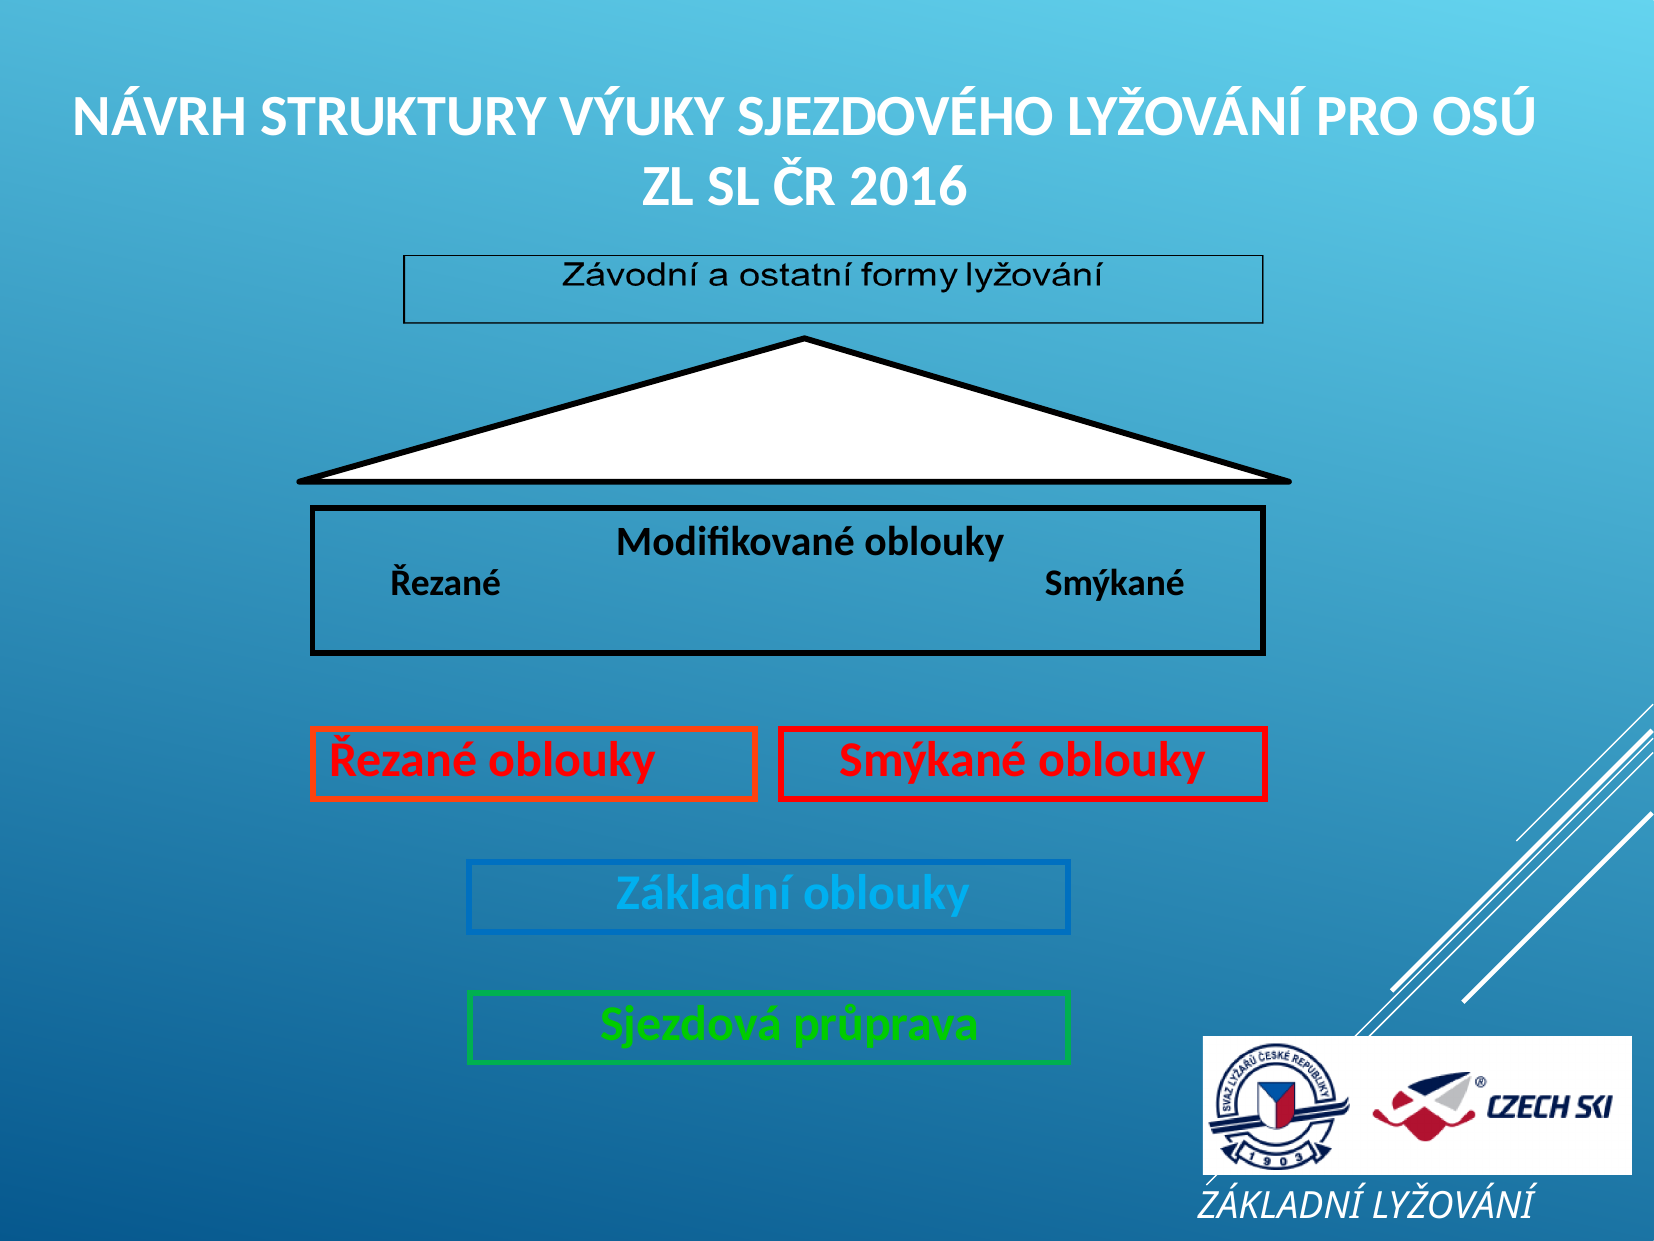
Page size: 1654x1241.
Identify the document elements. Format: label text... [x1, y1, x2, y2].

text_box Modifikované oblouky Řezané Smýkané [312, 507, 1264, 654]
text_box [299, 338, 1289, 482]
text_box Sjezdová průprava [470, 992, 1068, 1063]
text_box Smýkané oblouky [781, 729, 1265, 800]
title Návrh struktury výuky sjezdového lyžování pro OSÚ ZL SL ČR 2016 [30, 43, 1580, 250]
picture [403, 250, 1264, 324]
picture [1202, 1036, 1632, 1173]
text_box Základní oblouky [468, 862, 1068, 933]
text_box ZÁKLADNÍ LYŽOVÁNÍ [1182, 1173, 1644, 1235]
text_box Řezané oblouky [312, 729, 756, 799]
